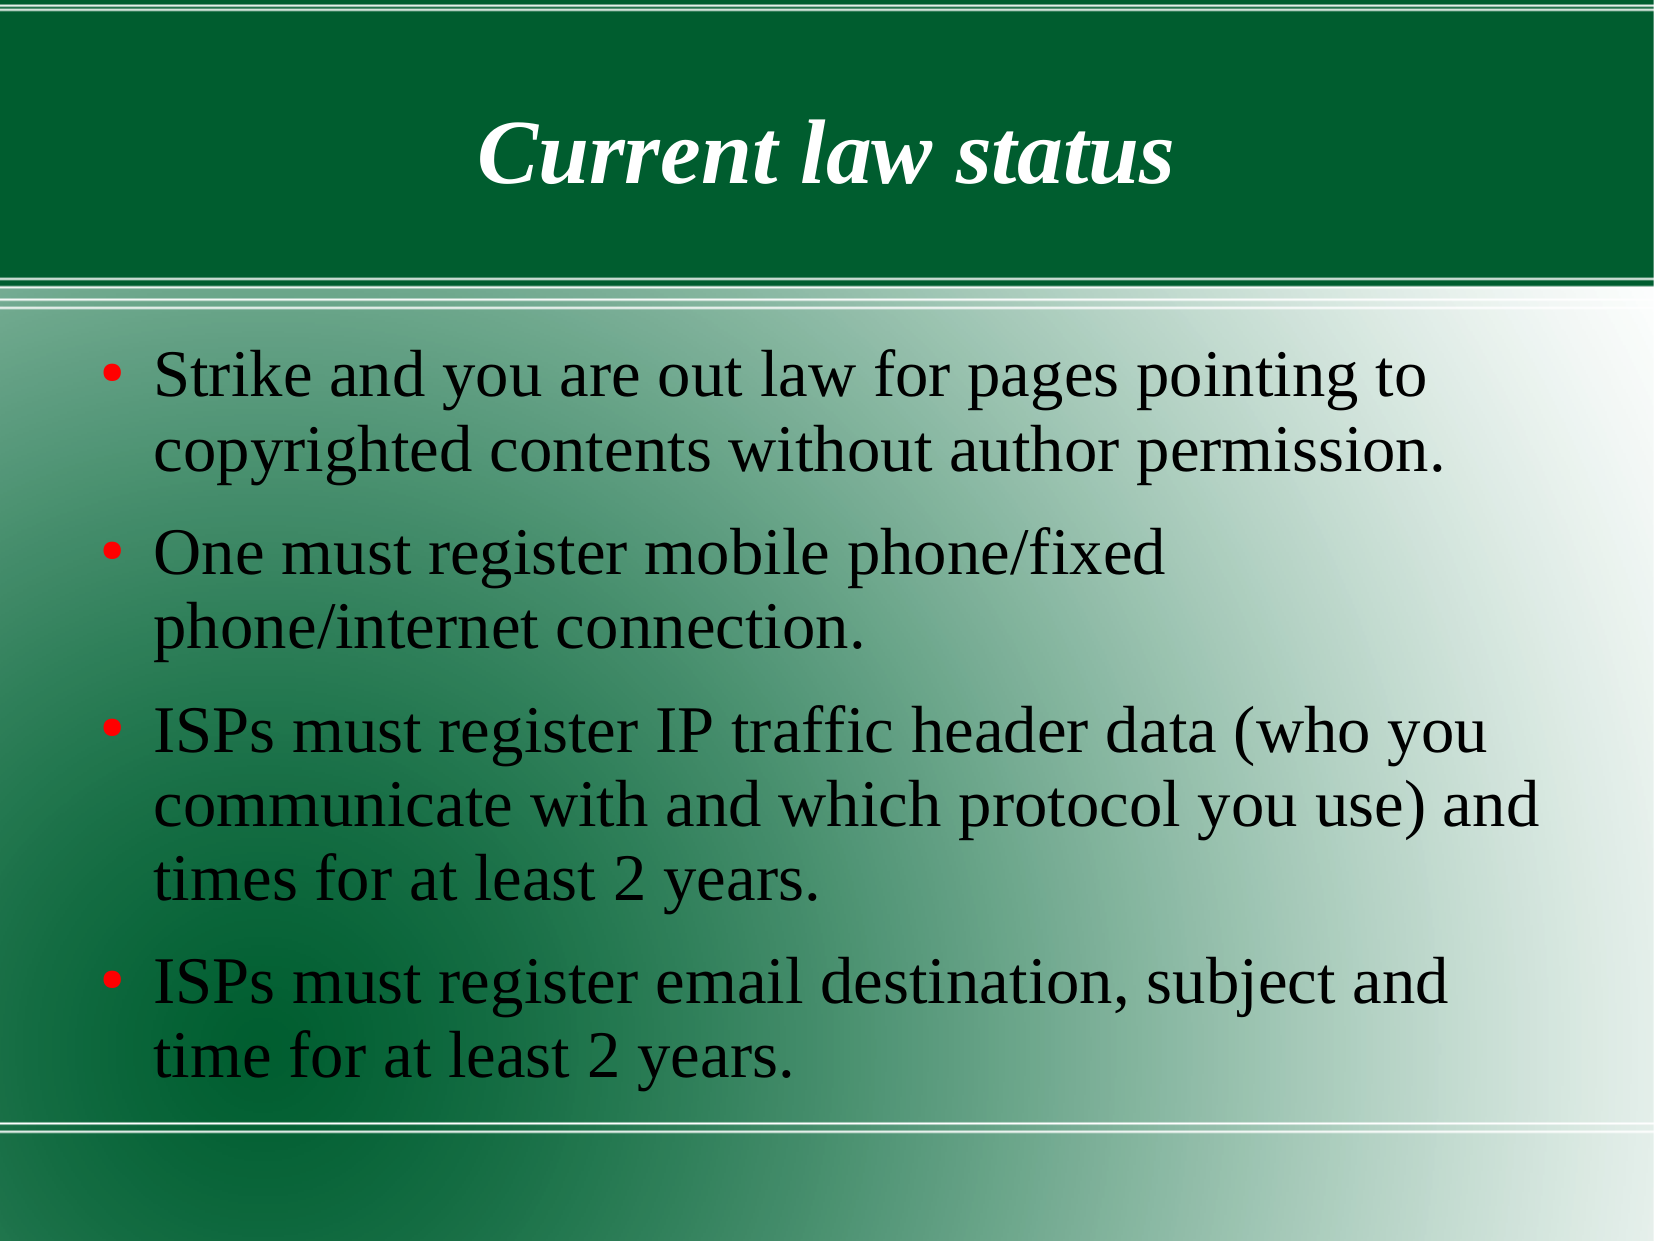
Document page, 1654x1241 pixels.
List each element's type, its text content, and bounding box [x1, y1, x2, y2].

picture [0, 0, 1654, 1241]
title Current law status [82, 49, 1571, 257]
list Strike and you are out law for pages pointing to copyrighted contents without author permission. One must register mobile phone/fixed phone/internet connection. ISPs must register IP traffic header data (who you communicate with and which protocol you use) and times for at least 2 years. ISPs must register email destination, subject and time for at least 2 years. [82, 337, 1571, 1090]
